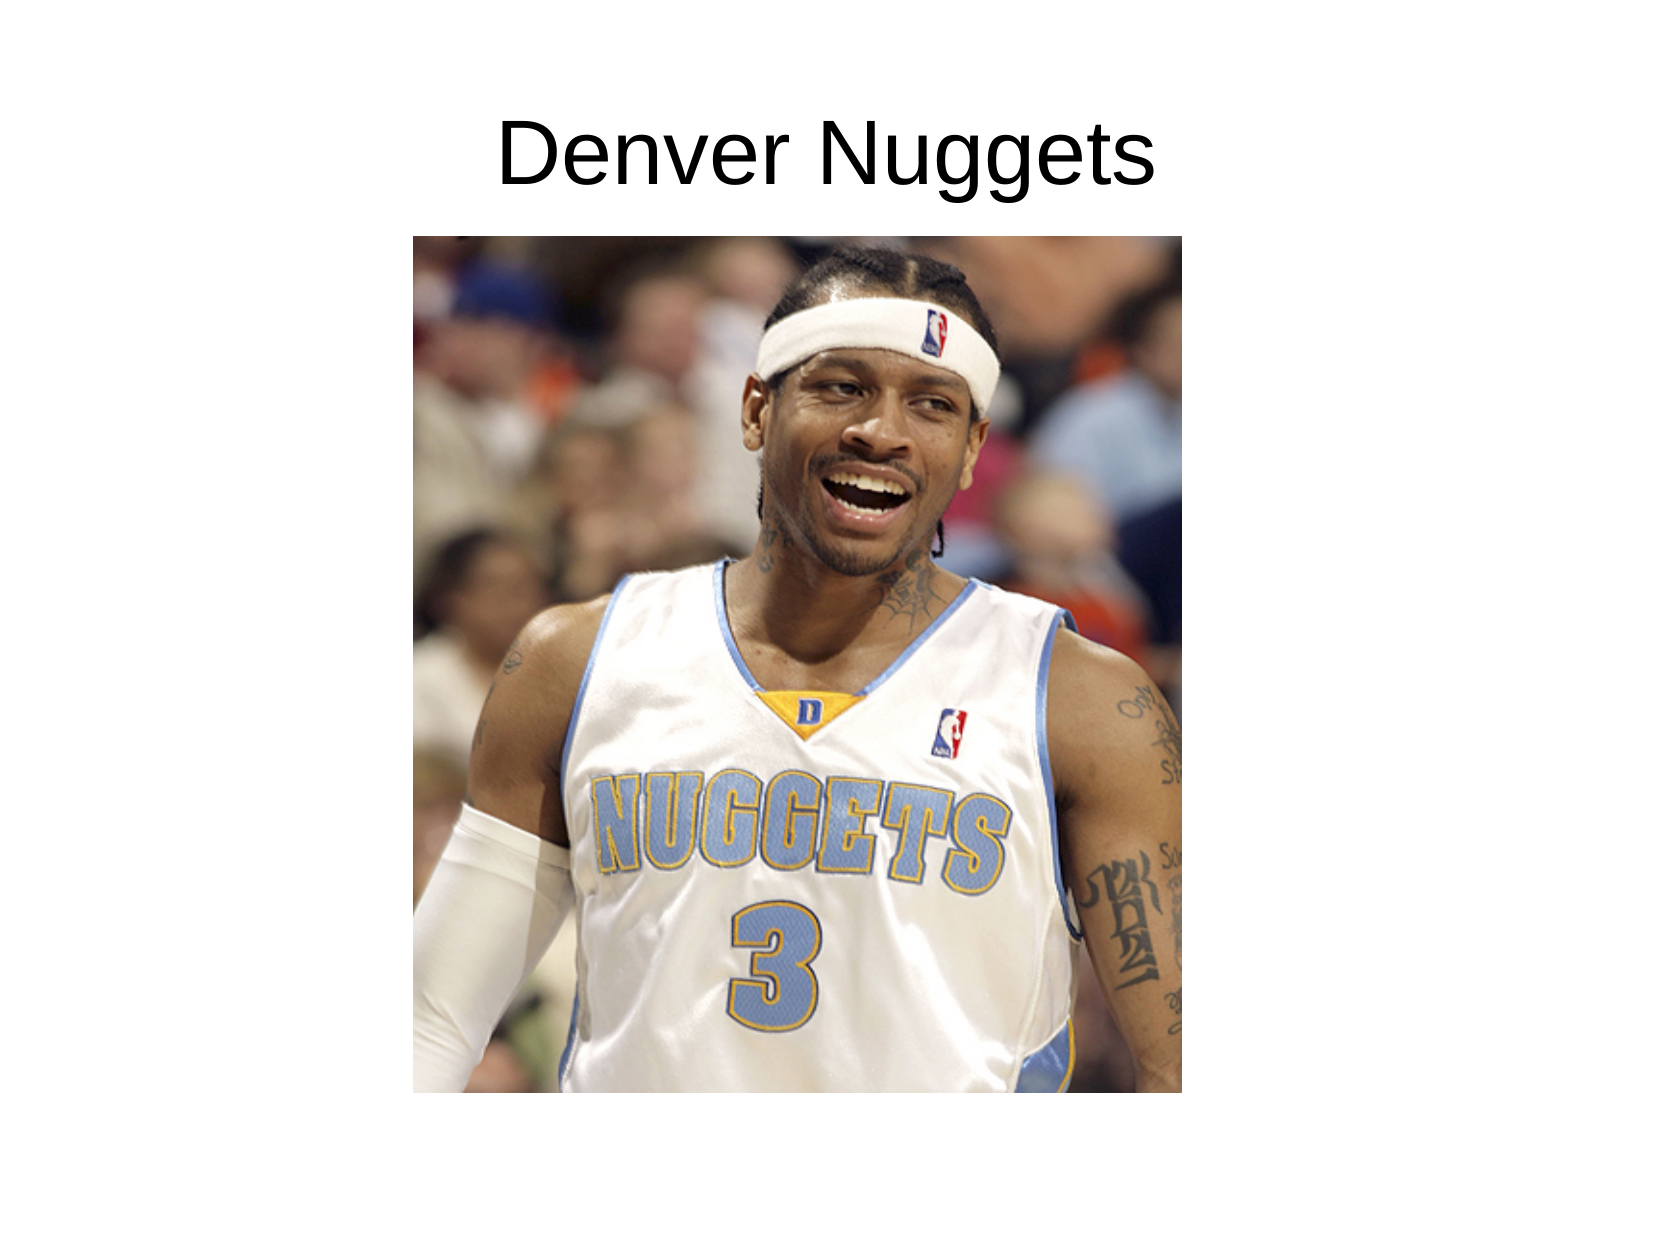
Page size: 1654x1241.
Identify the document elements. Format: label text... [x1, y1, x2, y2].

title Denver Nuggets [82, 49, 1571, 257]
picture [413, 236, 1182, 1093]
